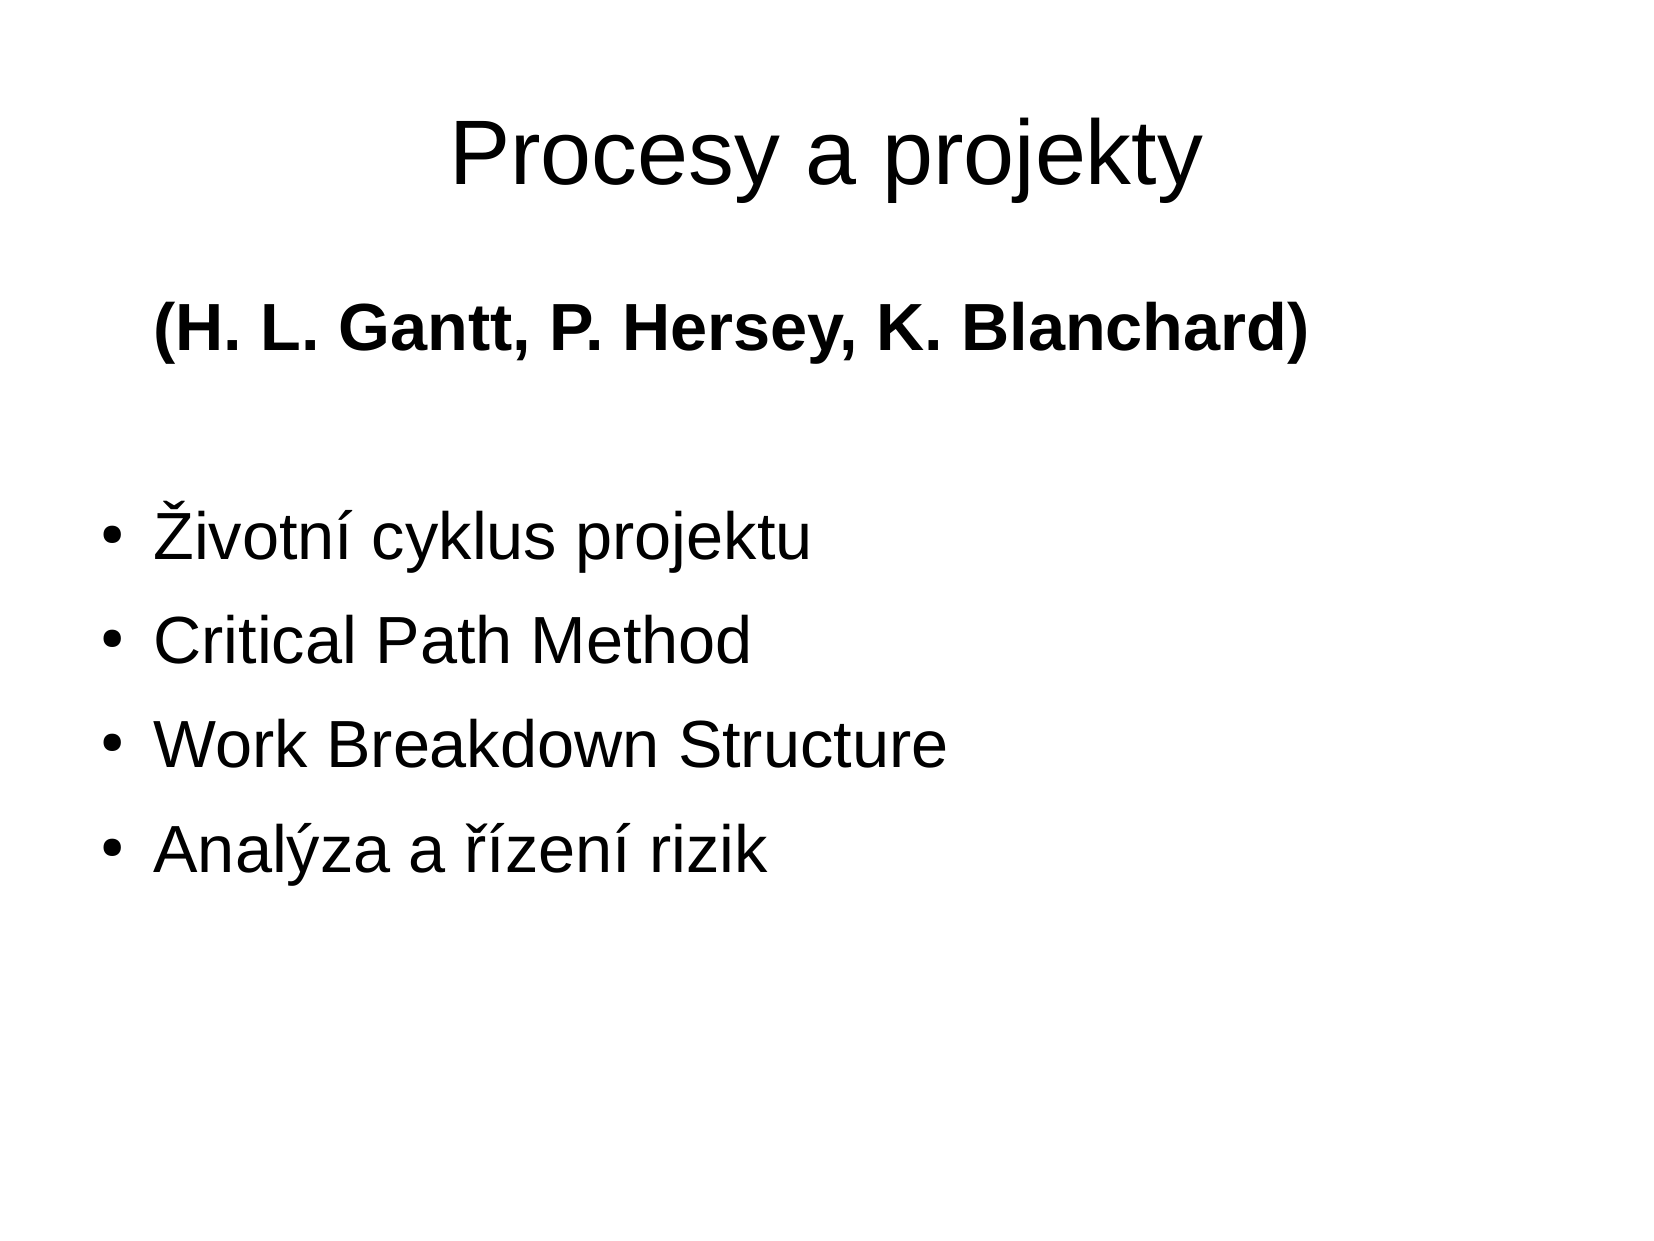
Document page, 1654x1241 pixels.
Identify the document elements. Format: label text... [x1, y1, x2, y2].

title Procesy a projekty [82, 49, 1571, 257]
list (H. L. Gantt, P. Hersey, K. Blanchard) Životní cyklus projektu Critical Path Method Work Breakdown Structure Analýza a řízení rizik [82, 290, 1571, 1010]
